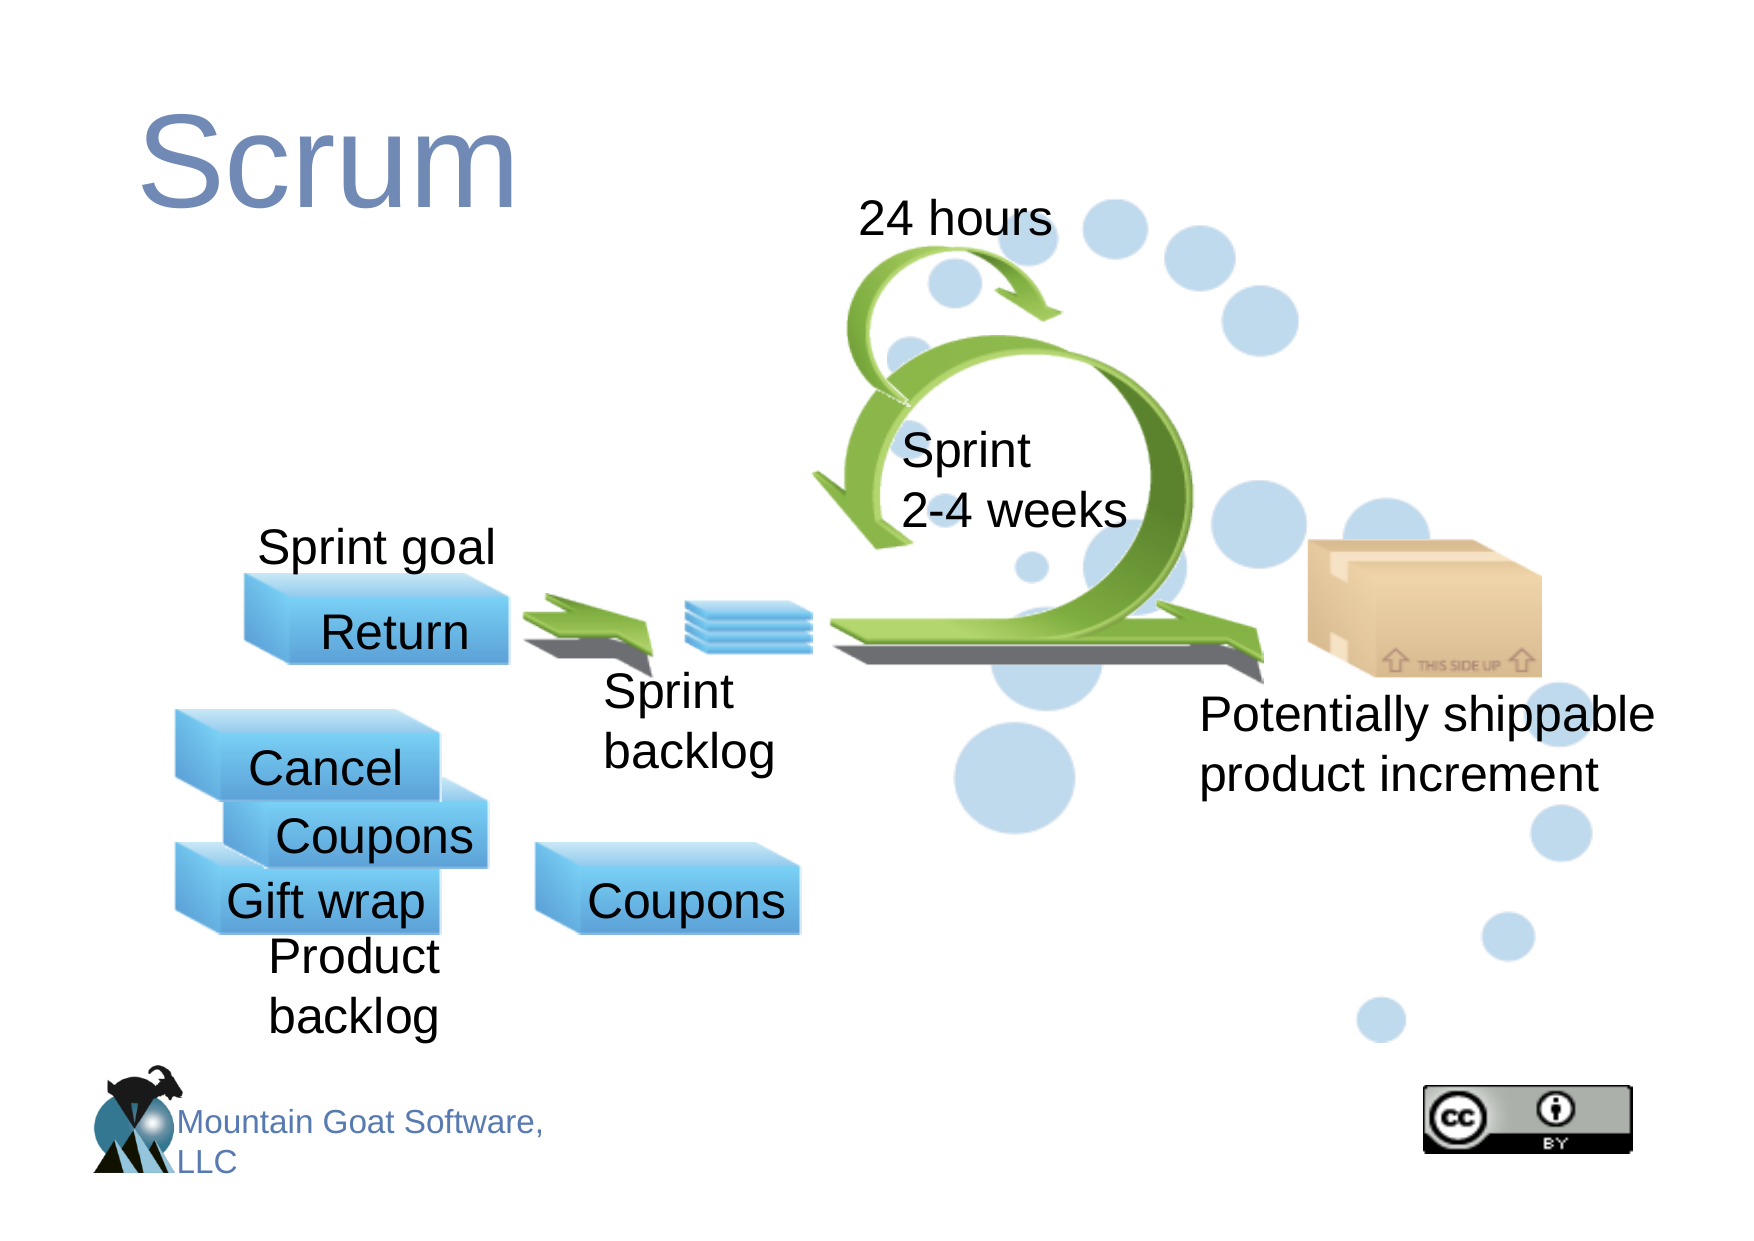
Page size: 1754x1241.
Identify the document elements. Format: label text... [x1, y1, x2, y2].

picture [522, 233, 1595, 1043]
picture [534, 842, 802, 935]
text_box Sprint goal [257, 515, 497, 576]
text_box Return [319, 599, 471, 660]
picture [93, 1065, 183, 1173]
picture [1423, 1085, 1633, 1154]
text_box Coupons [587, 868, 787, 929]
text_box Coupons [275, 802, 475, 864]
text_box Sprint backlog [603, 661, 876, 777]
picture [243, 573, 511, 665]
text_box Cancel [248, 735, 404, 796]
text_box Potentially shippable product increment [1199, 681, 1658, 802]
text_box Gift wrap [226, 869, 427, 929]
picture [174, 709, 490, 935]
text_box Scrum [129, 75, 1639, 233]
text_box 24 hours [858, 185, 1054, 246]
text_box Product backlog [268, 935, 441, 1044]
text_box Sprint 2-4 weeks [901, 417, 1129, 538]
